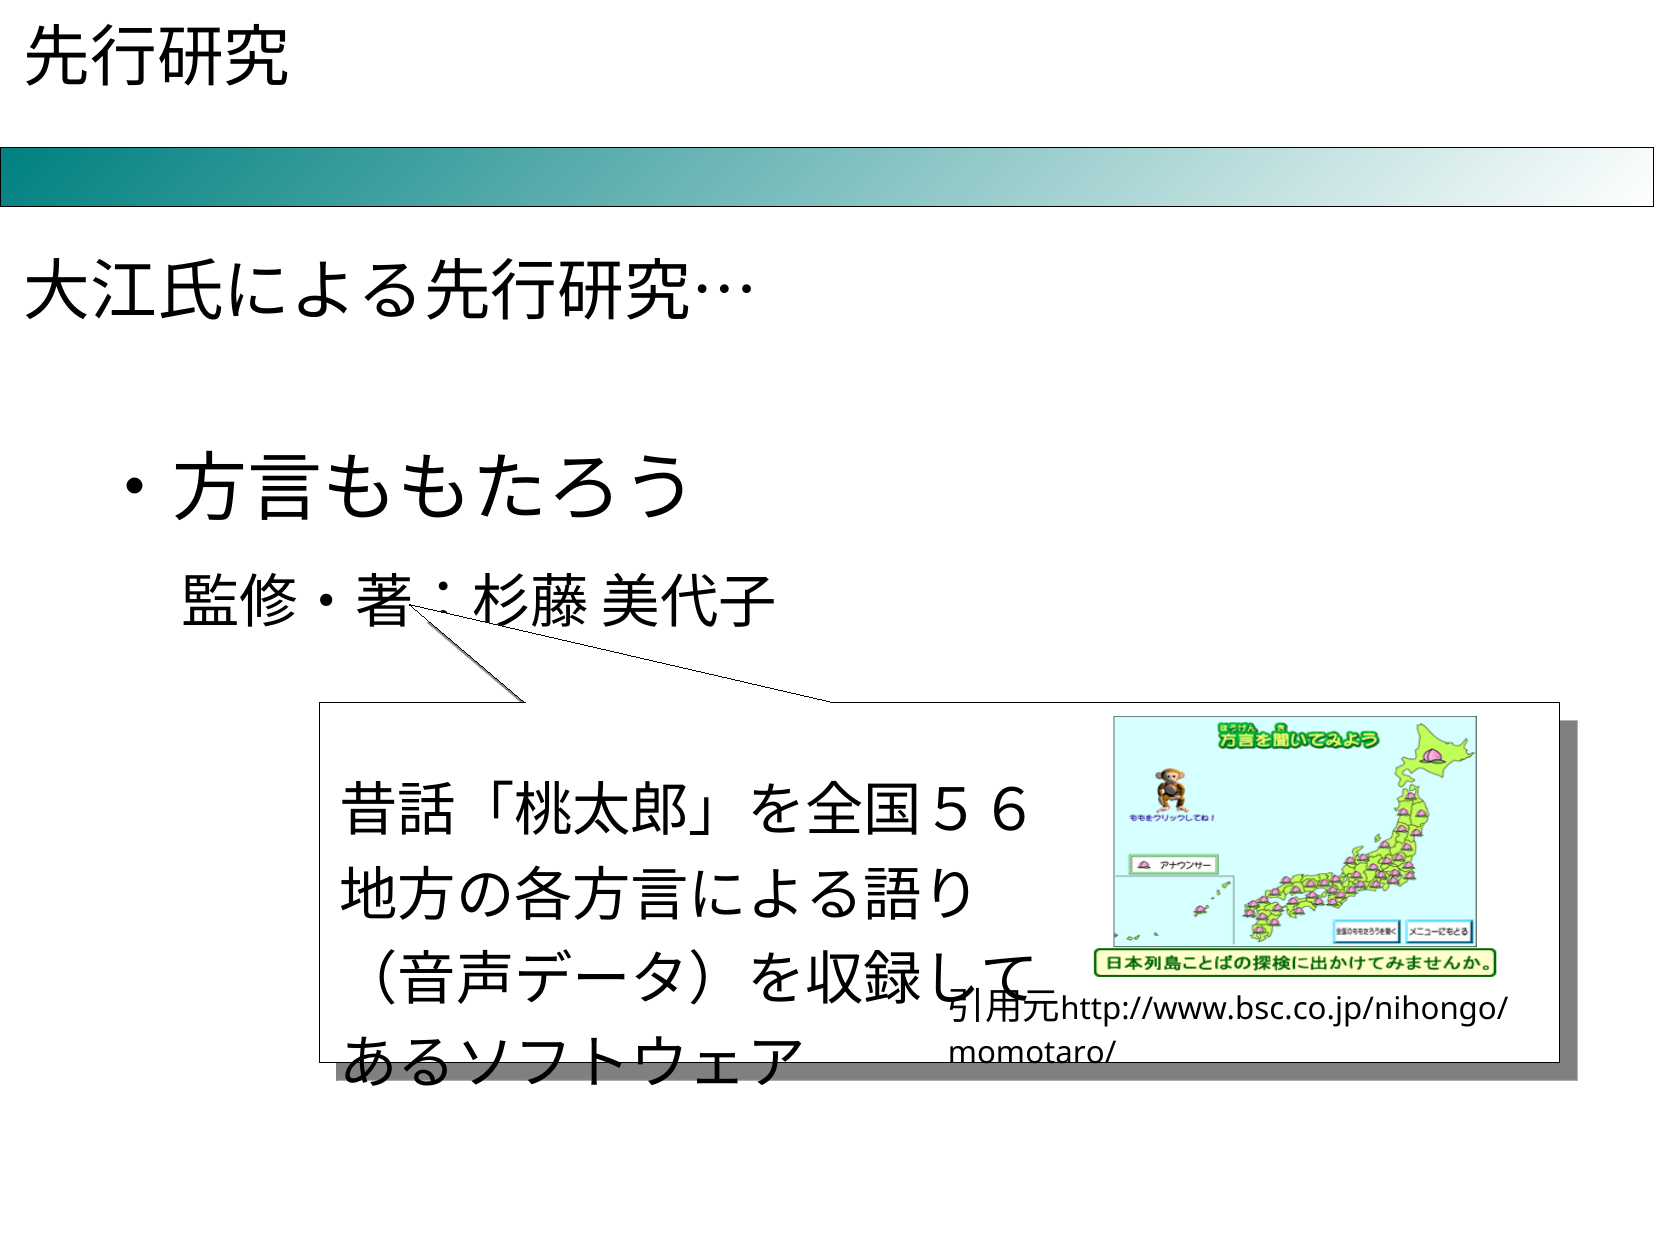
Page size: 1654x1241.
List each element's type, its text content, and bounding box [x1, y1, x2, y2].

text_box [1022, 1058, 1031, 1063]
picture [1088, 716, 1500, 968]
text_box [1038, 1058, 1049, 1063]
text_box ・方言ももたろう 監修・著：杉藤 美代子 [82, 419, 1542, 599]
text_box [974, 1058, 983, 1063]
text_box [319, 604, 1560, 1063]
text_box [1107, 1058, 1560, 1063]
text_box [597, 1059, 607, 1063]
text_box 引用元http://www.bsc.co.jp/nihongo/momotaro/ [933, 968, 1577, 1058]
title 大江氏による先行研究… [23, 263, 1034, 416]
text_box [1077, 1058, 1091, 1063]
text_box [1011, 1058, 1019, 1063]
text_box [952, 1058, 960, 1063]
text_box [990, 1058, 998, 1063]
text_box [364, 1057, 375, 1063]
text_box [1050, 1058, 1058, 1063]
text_box [963, 1058, 971, 1063]
text_box [377, 1058, 386, 1063]
text_box [643, 1050, 675, 1063]
text_box 昔話「桃太郎」を全国５６地方の各方言による語り （音声データ）を収録してあるソフトウェア [324, 755, 1063, 1022]
text_box [1098, 1058, 1106, 1063]
text_box [1000, 1058, 1008, 1063]
title 先行研究 [23, 29, 562, 182]
